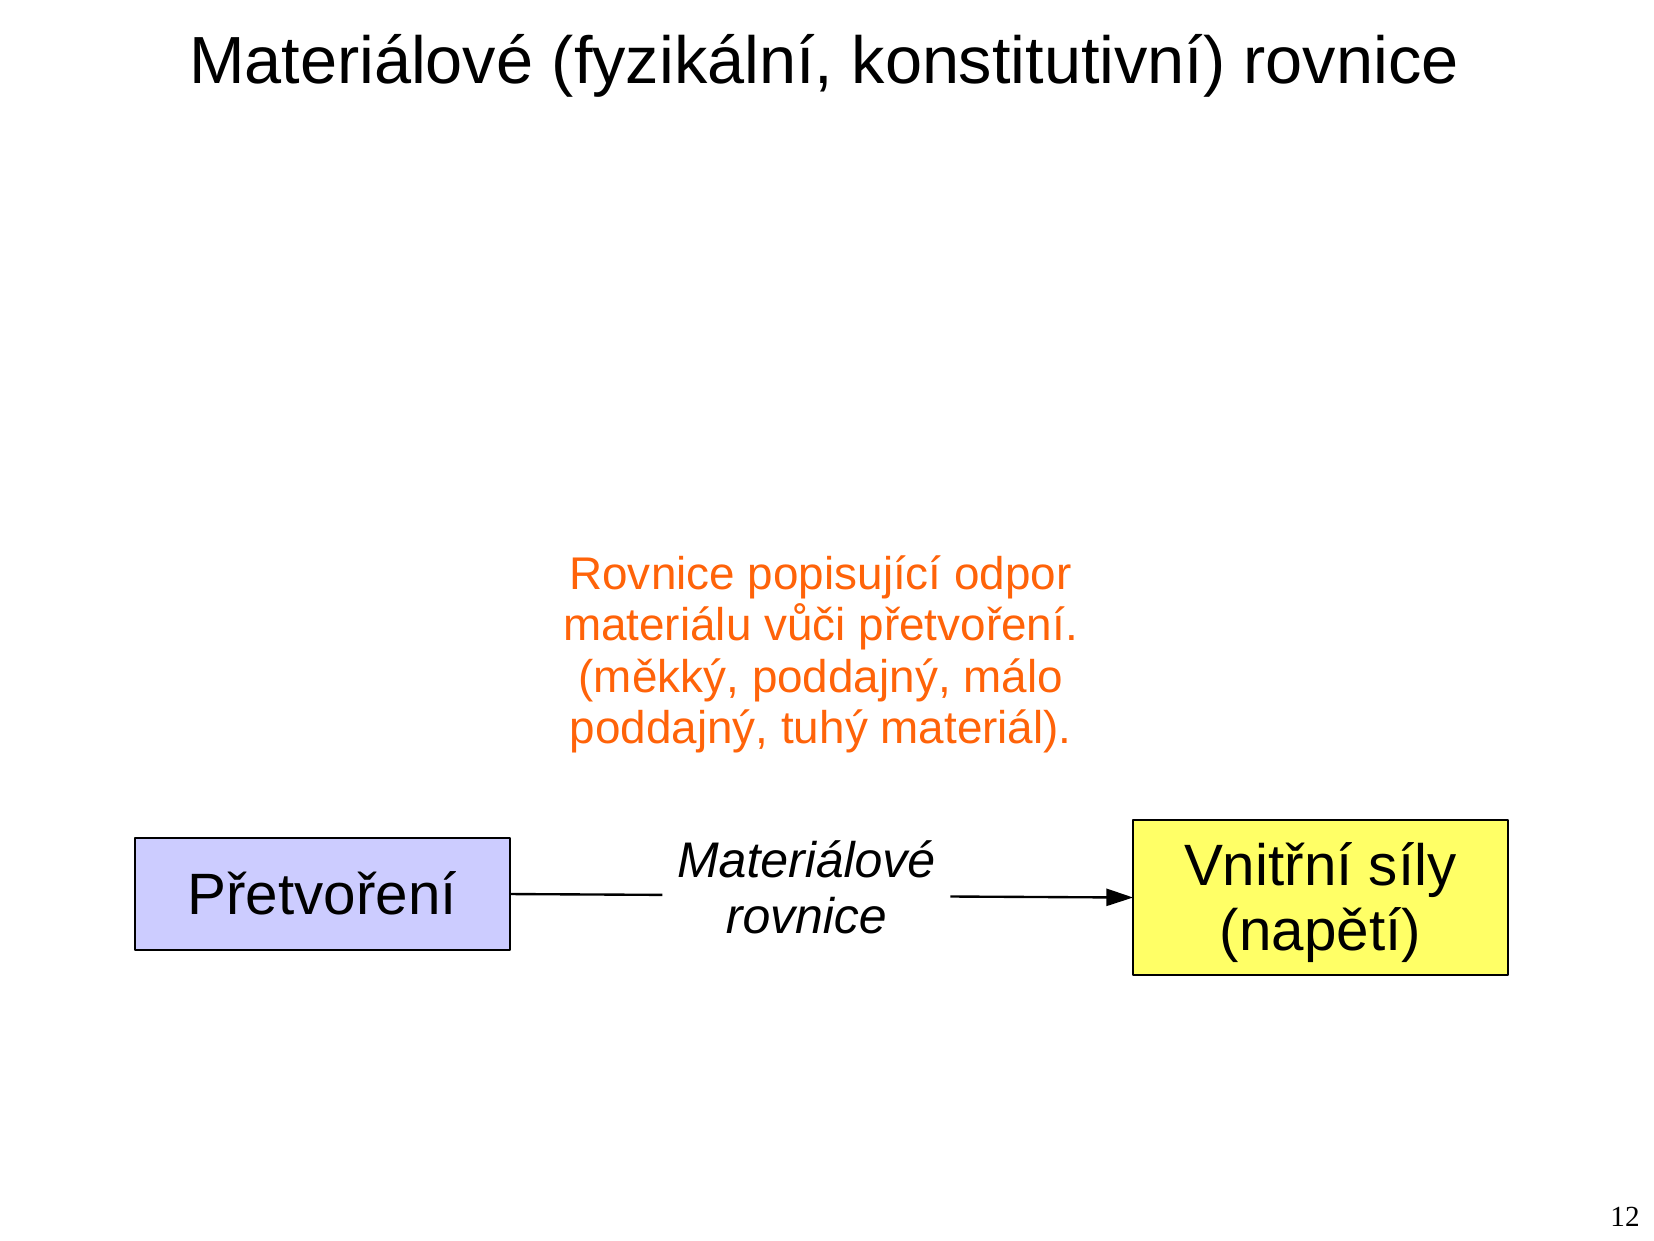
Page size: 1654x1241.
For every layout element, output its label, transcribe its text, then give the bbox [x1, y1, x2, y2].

text_box Přetvoření [134, 837, 510, 951]
text_box Materiálové rovnice [662, 825, 949, 967]
text_box Rovnice popisující odpor materiálu vůči přetvoření. (měkký, poddajný, málo poddajný, tuhý materiál). [548, 540, 1149, 784]
title Materiálové (fyzikální, konstitutivní) rovnice [37, 8, 1613, 113]
text_box Vnitřní síly (napětí) [1132, 820, 1508, 976]
